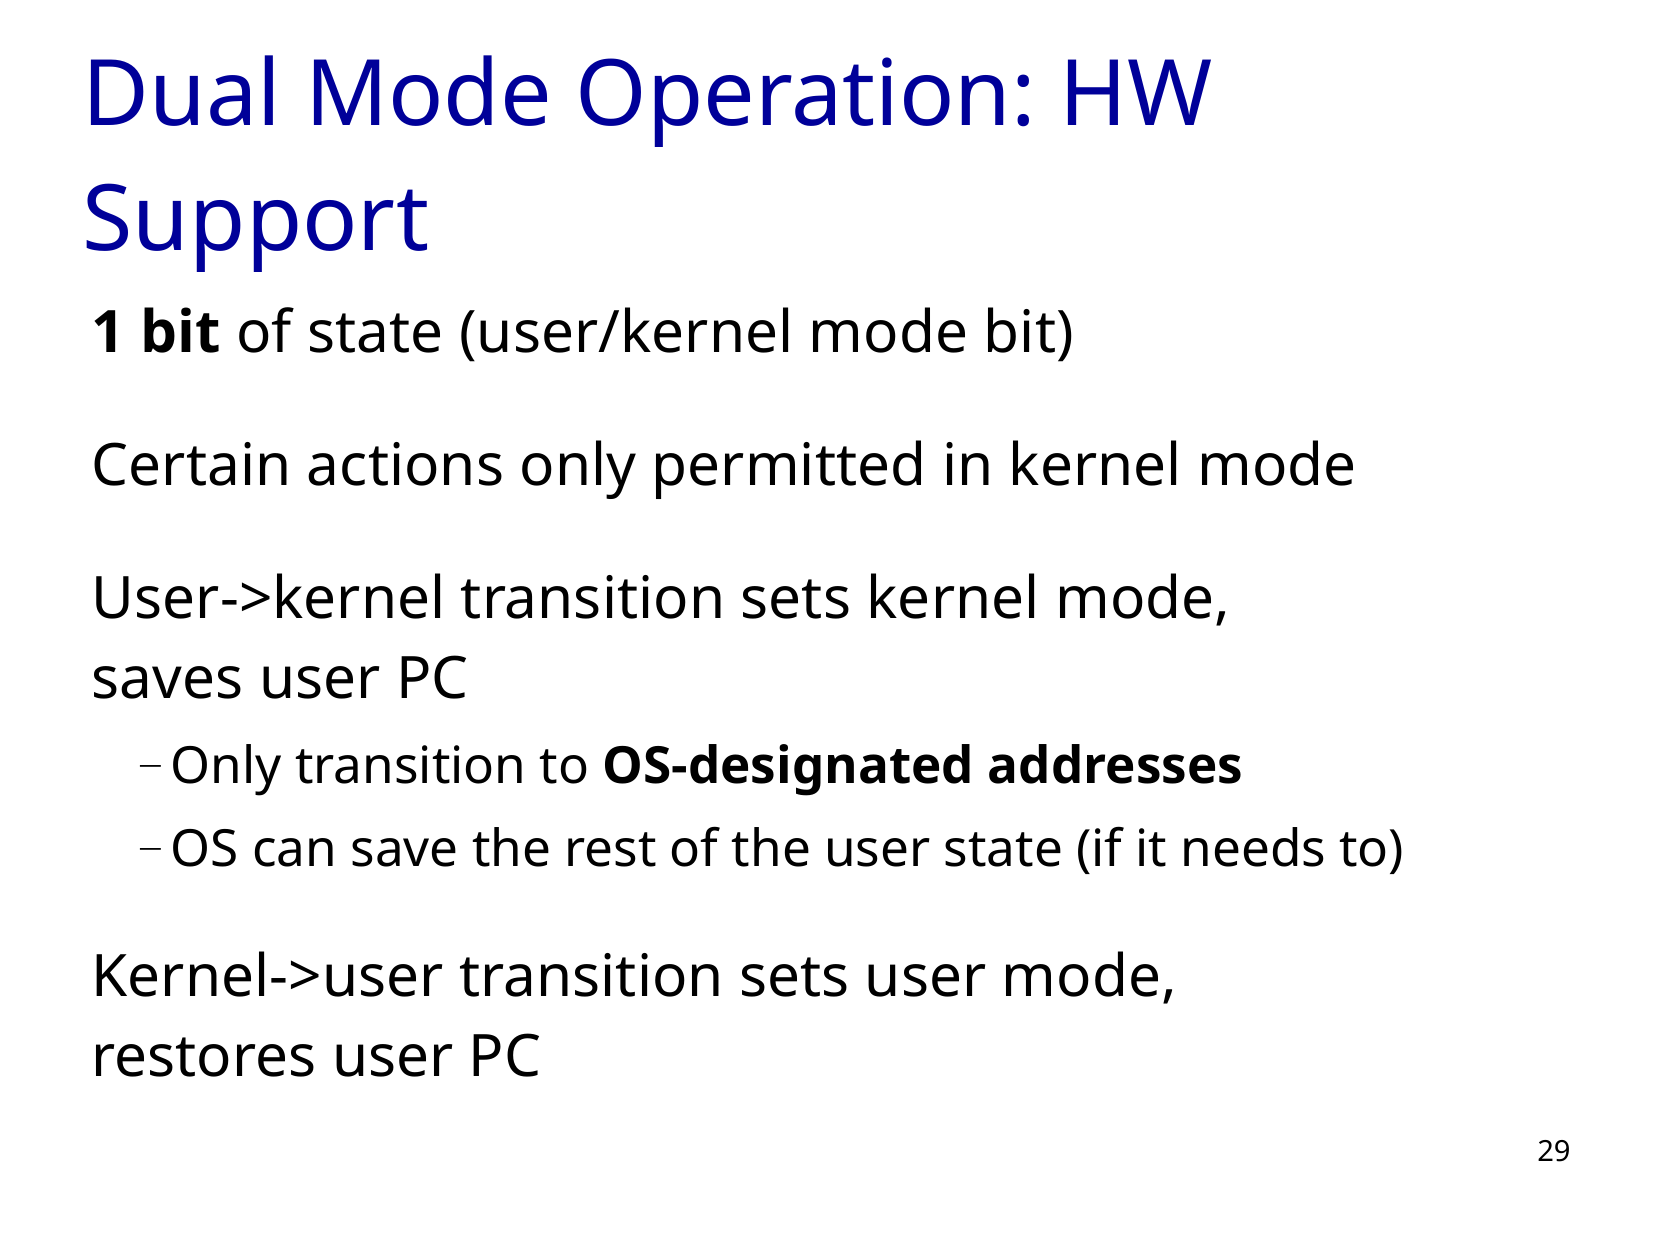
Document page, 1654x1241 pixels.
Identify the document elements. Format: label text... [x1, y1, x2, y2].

title Dual Mode Operation: HW Support [82, 49, 1571, 257]
list 1 bit of state (user/kernel mode bit) Certain actions only permitted in kernel mode User->kernel transition sets kernel mode, saves user PC Only transition to OS-designated addresses OS can save the rest of the user state (if it needs to) Kernel->user transition sets user mode, restores user PC [60, 290, 1571, 1096]
